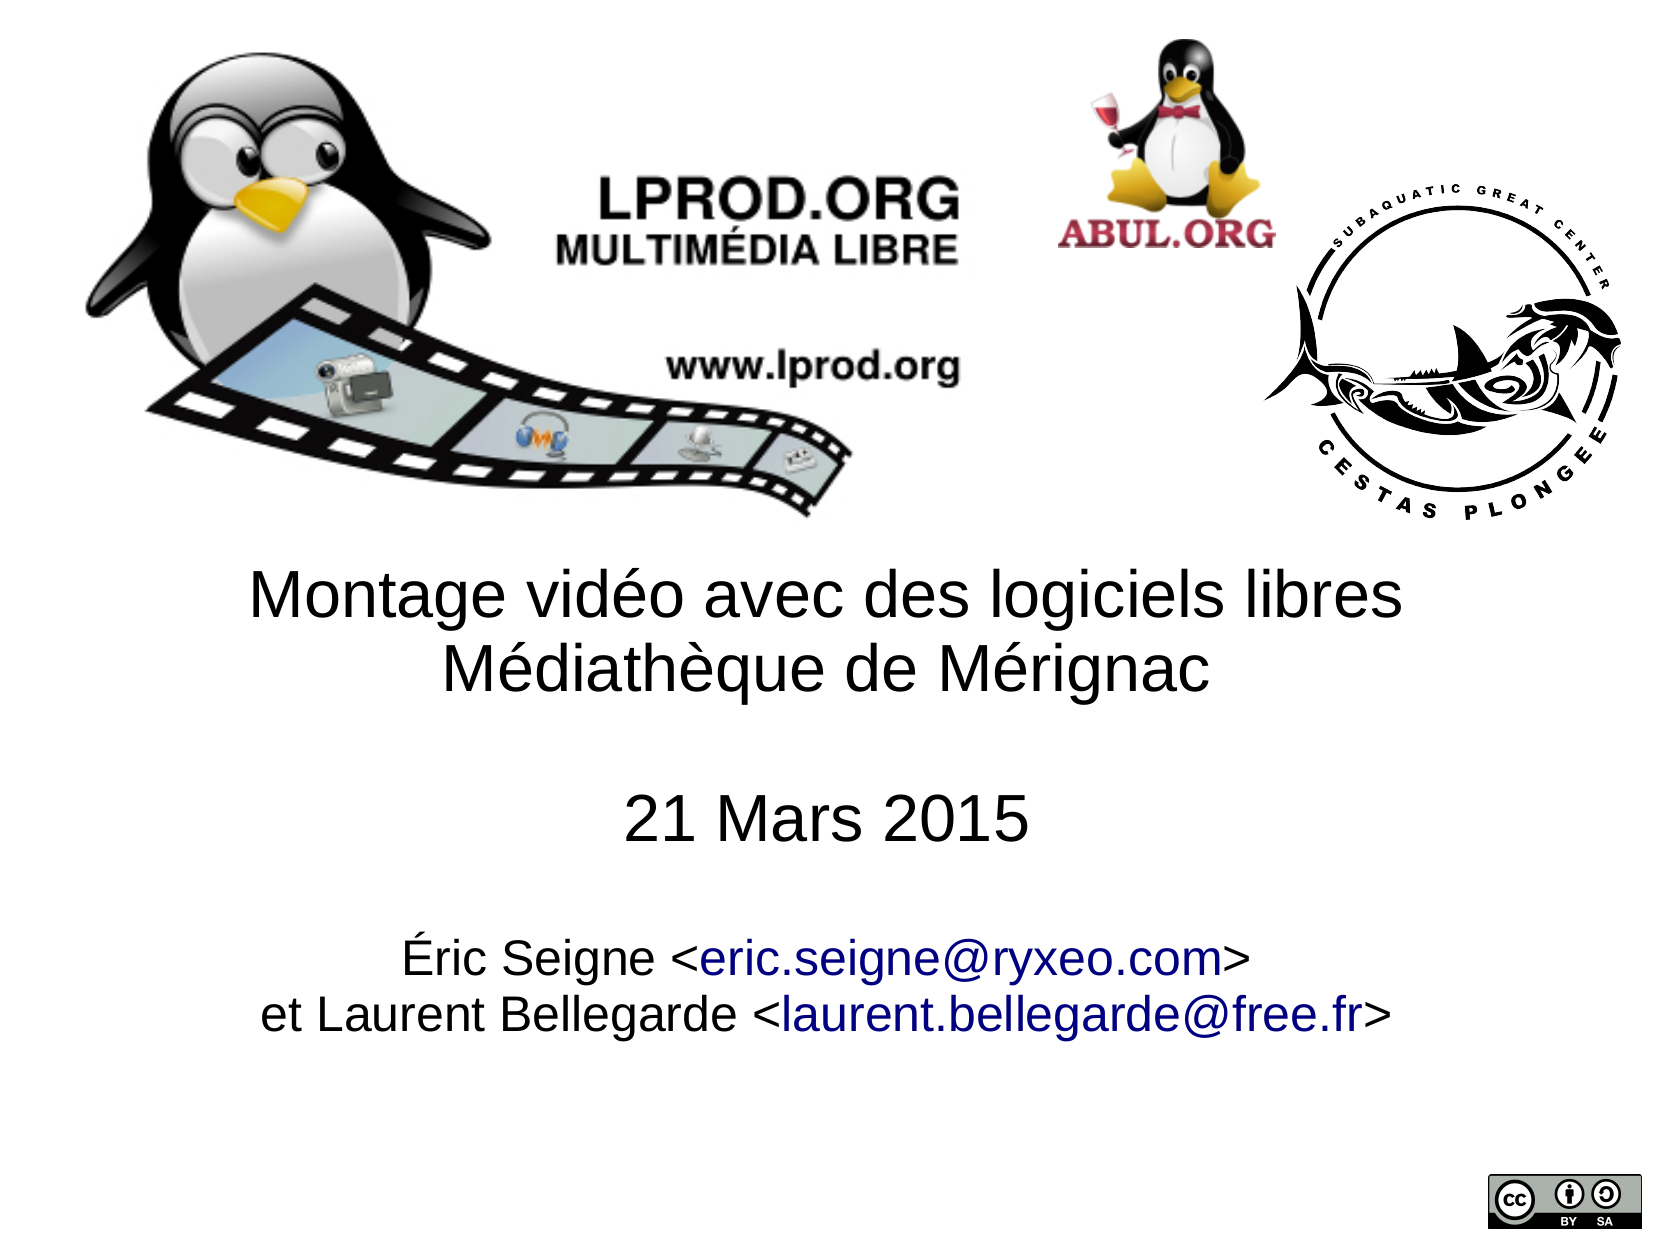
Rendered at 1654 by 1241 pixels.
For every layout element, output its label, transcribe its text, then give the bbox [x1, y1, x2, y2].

picture [82, 49, 993, 257]
subtitle Montage vidéo avec des logiciels libres Médiathèque de Mérignac 21 Mars 2015 Éric Seigne <eric.seigne@ryxeo.com> et Laurent Bellegarde <laurent.bellegarde@free.fr> [82, 257, 1571, 1043]
picture [1488, 1174, 1642, 1229]
picture [1058, 39, 1621, 520]
